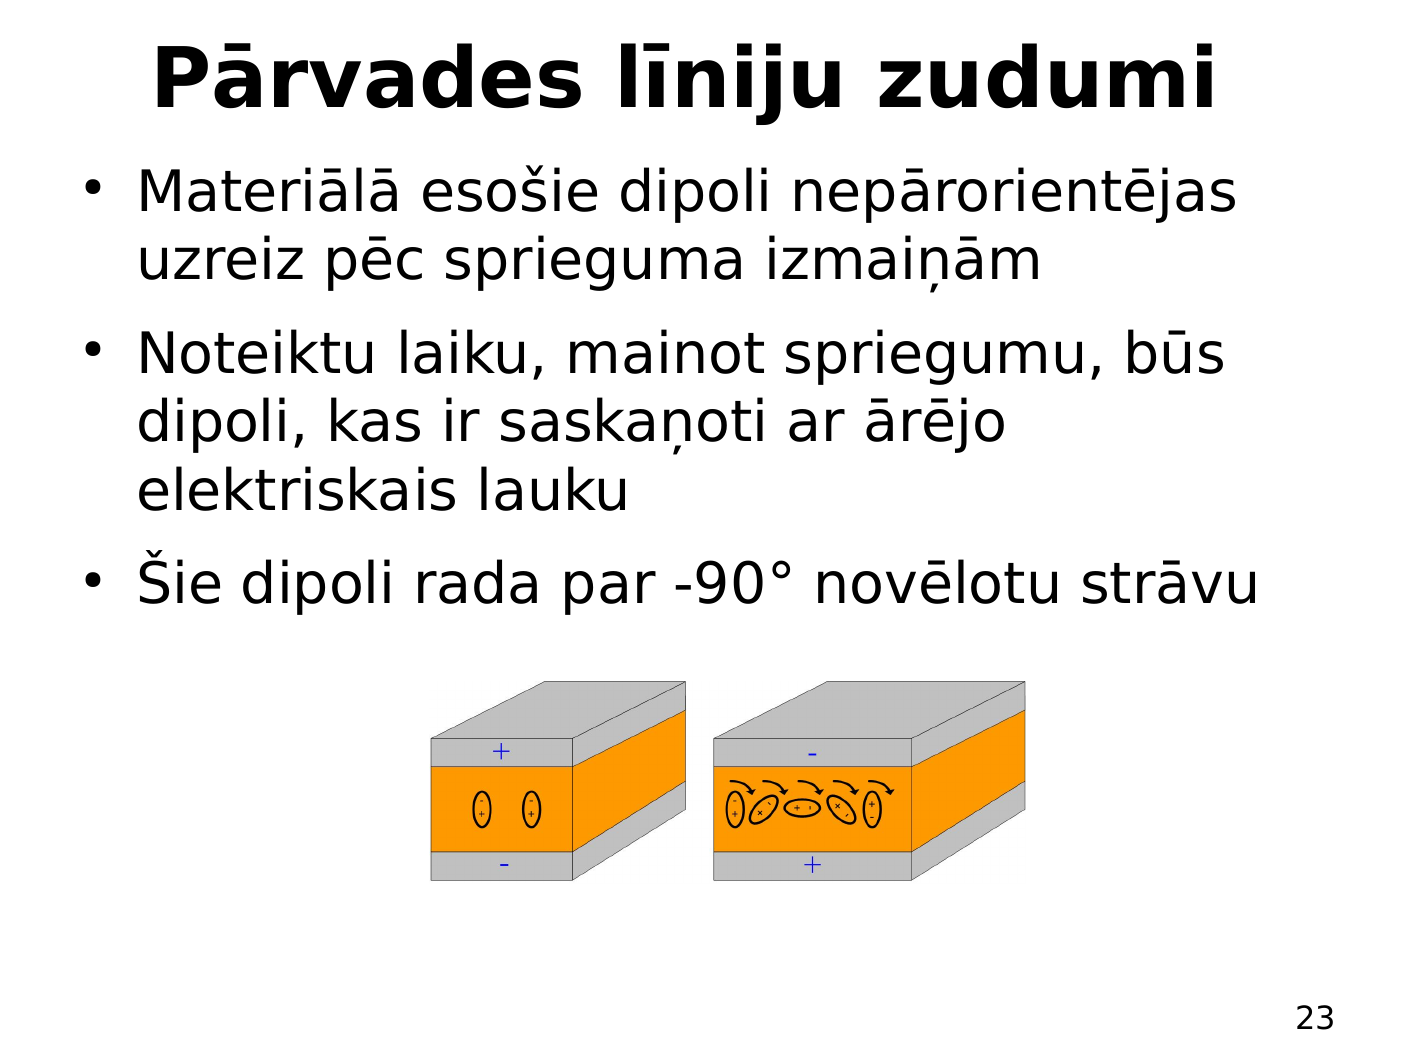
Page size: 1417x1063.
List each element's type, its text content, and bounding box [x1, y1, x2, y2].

list Materiālā esošie dipoli nepārorientējas uzreiz pēc sprieguma izmaiņām Noteiktu laiku, mainot spriegumu, būs dipoli, kas ir saskaņoti ar ārējo elektriskais lauku Šie dipoli rada par -90° novēlotu strāvu [50, 146, 1356, 945]
title Pārvades līniju zudumi [82, 35, 1287, 113]
picture [429, 681, 1026, 884]
